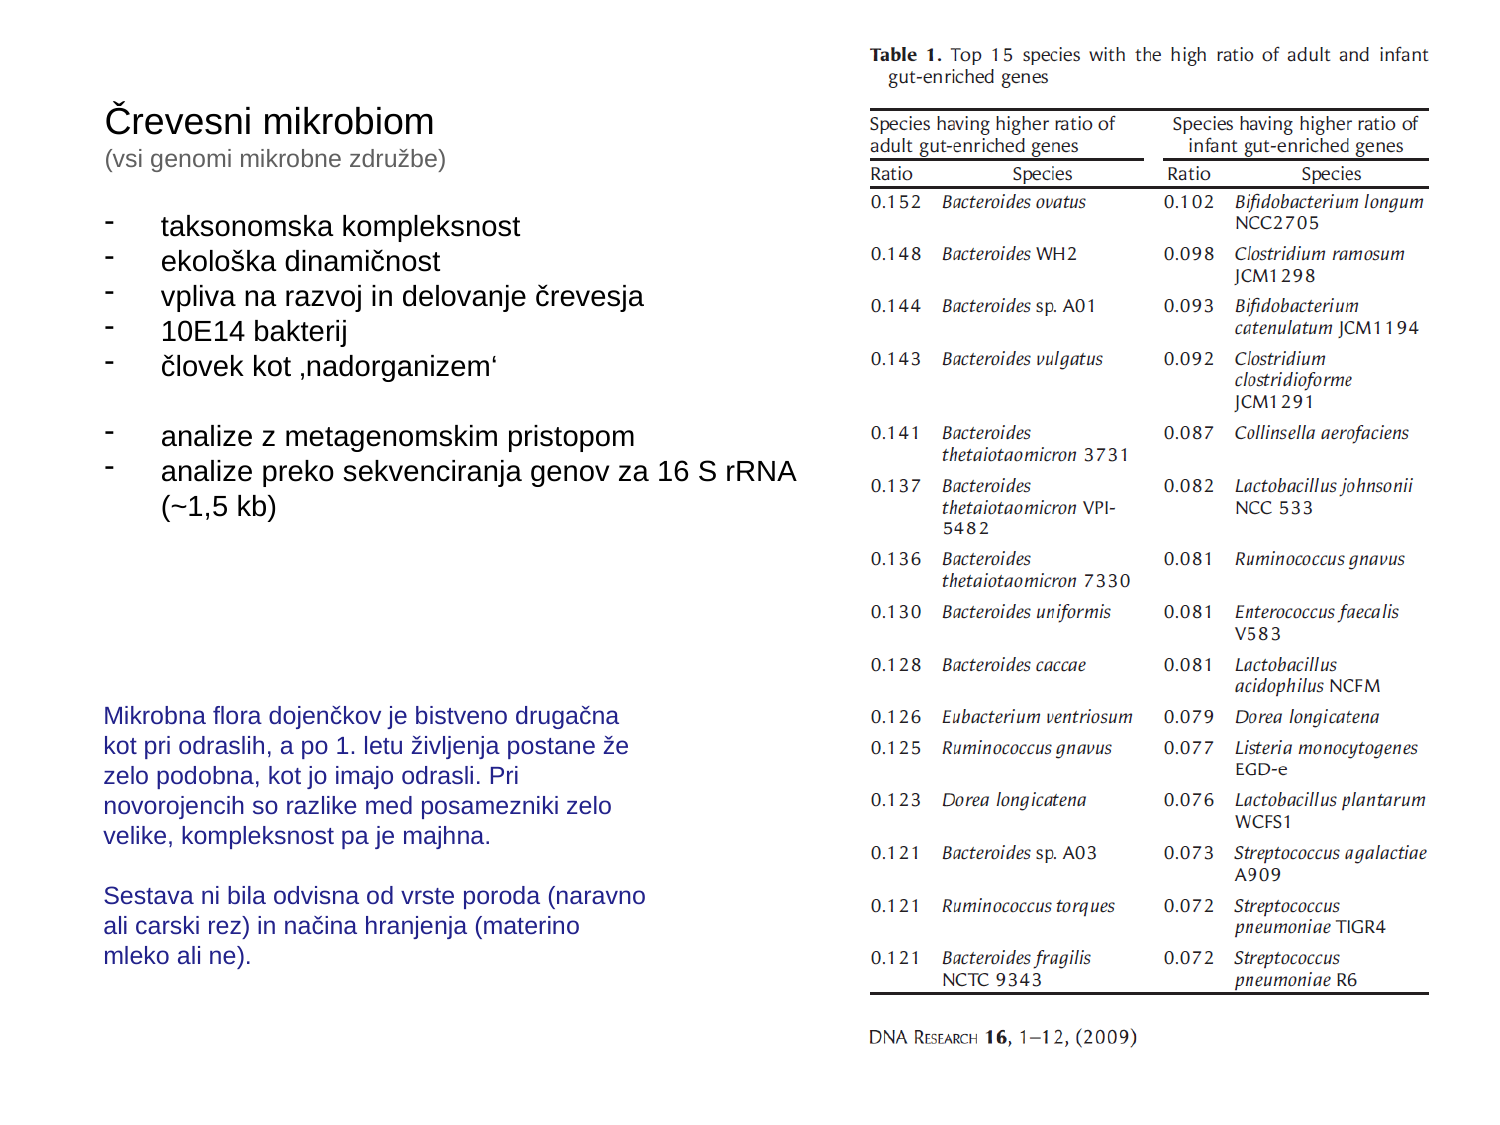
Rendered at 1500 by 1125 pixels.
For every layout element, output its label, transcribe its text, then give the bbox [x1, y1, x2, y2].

text_box Črevesni mikrobiom (vsi genomi mikrobne združbe) taksonomska kompleksnost ekološka dinamičnost vpliva na razvoj in delovanje črevesja 10E14 bakterij človek kot ‚nadorganizem‘ analize z metagenomskim pristopom analize preko sekvenciranja genov za 16 S rRNA (~1,5 kb) [89, 90, 813, 715]
text_box Mikrobna flora dojenčkov je bistveno drugačna kot pri odraslih, a po 1. letu življenja postane že zelo podobna, kot jo imajo odrasli. Pri novorojencih so razlike med posamezniki zelo velike, kompleksnost pa je majhna. Sestava ni bila odvisna od vrste poroda (naravno ali carski rez) in načina hranjenja (materino mleko ali ne). [88, 692, 668, 977]
picture [856, 42, 1445, 1008]
picture [861, 1023, 1140, 1053]
